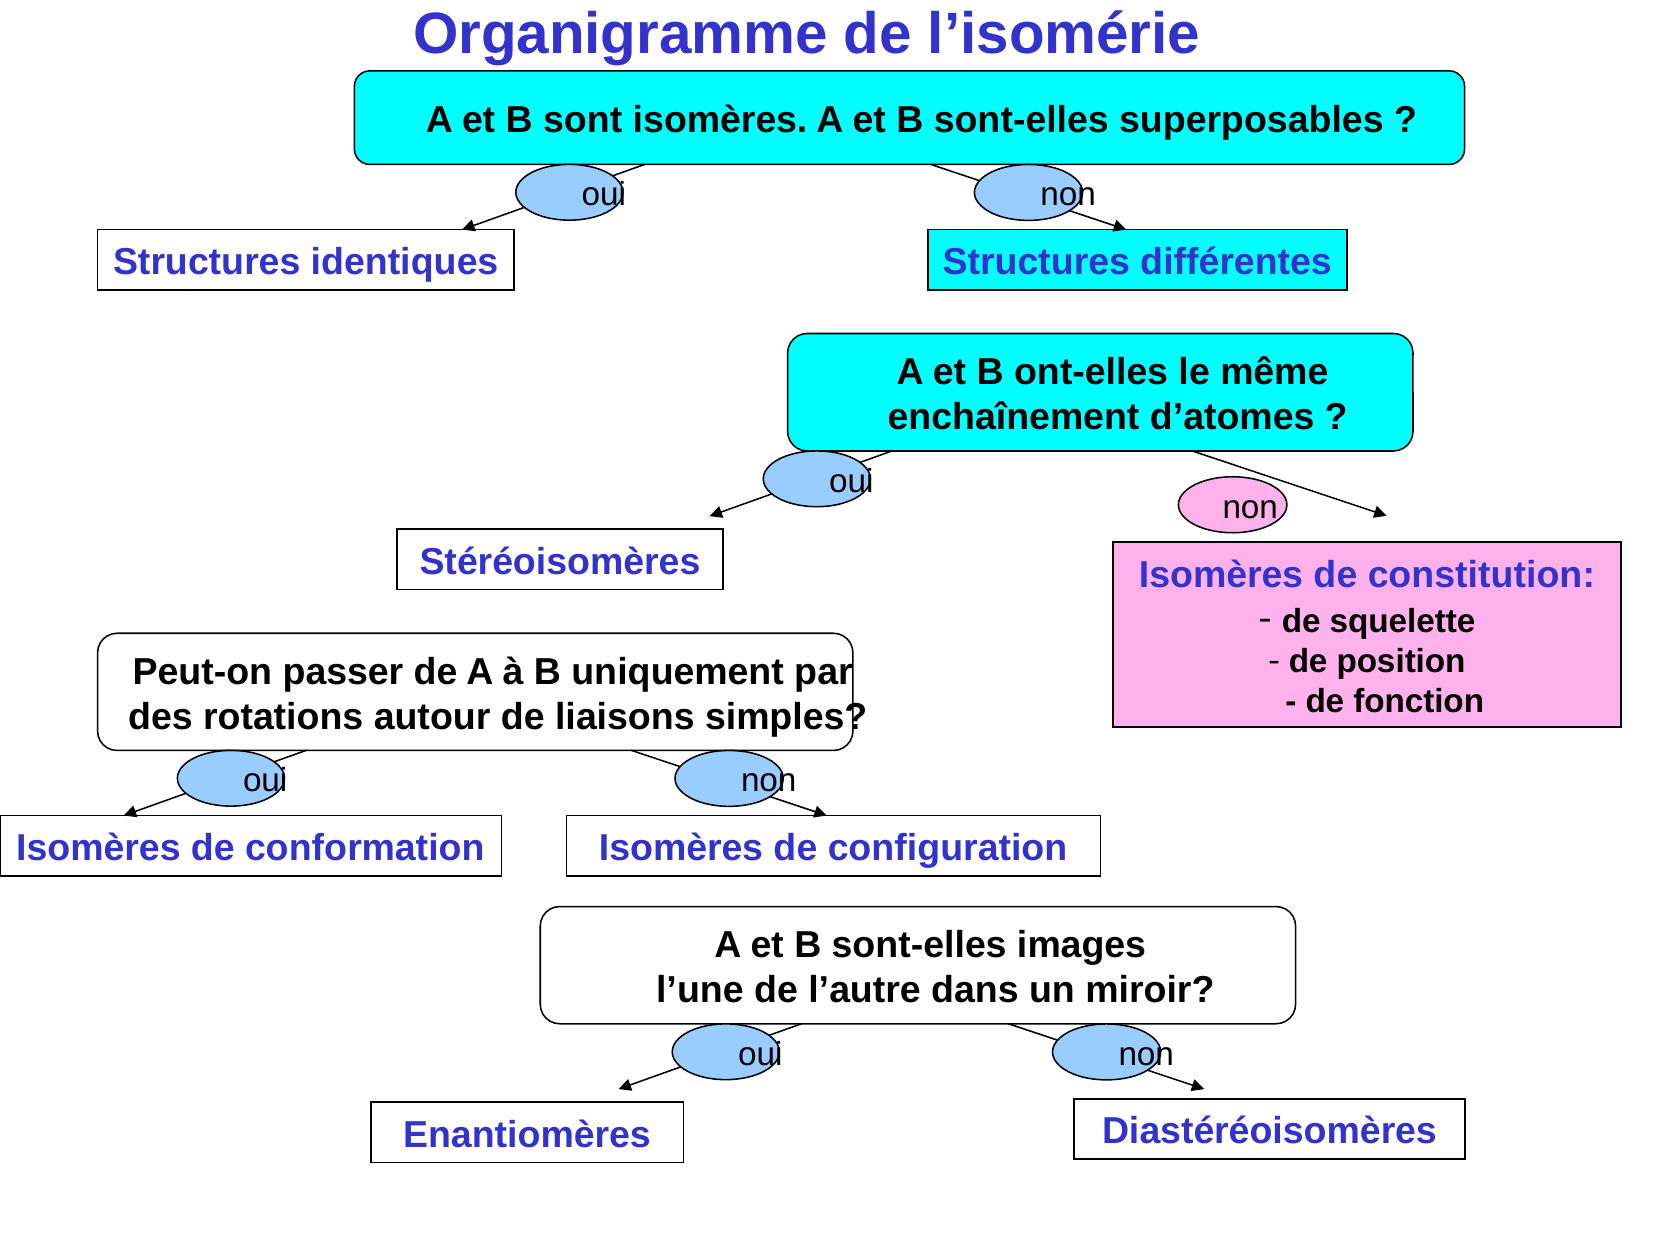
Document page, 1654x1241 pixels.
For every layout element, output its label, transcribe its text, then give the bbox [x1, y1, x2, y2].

text_box Diastéréoisomères [1074, 1098, 1465, 1160]
text_box non [1178, 476, 1287, 533]
text_box oui [515, 164, 622, 221]
text_box Isomères de conformation [0, 815, 502, 876]
text_box Isomères de constitution: de squelette de position - de fonction [1113, 541, 1622, 728]
text_box Organigramme de l’isomérie [253, 0, 1361, 105]
text_box oui [177, 751, 284, 807]
text_box Peut-on passer de A à B uniquement par des rotations autour de liaisons simples? [97, 633, 853, 751]
text_box Structures identiques [97, 229, 515, 291]
text_box non [974, 164, 1082, 221]
text_box A et B sont-elles images l’une de l’autre dans un miroir? [540, 906, 1296, 1024]
text_box oui [763, 450, 870, 507]
text_box Stéréoisomères [397, 528, 723, 590]
text_box non [1052, 1023, 1161, 1080]
text_box non [675, 751, 783, 807]
text_box Structures différentes [927, 229, 1347, 291]
text_box oui [672, 1023, 779, 1080]
text_box Isomères de configuration [566, 815, 1101, 876]
text_box A et B sont isomères. A et B sont-elles superposables ? [354, 70, 1465, 165]
text_box Enantiomères [370, 1101, 684, 1163]
text_box A et B ont-elles le même enchaînement d’atomes ? [787, 333, 1414, 452]
